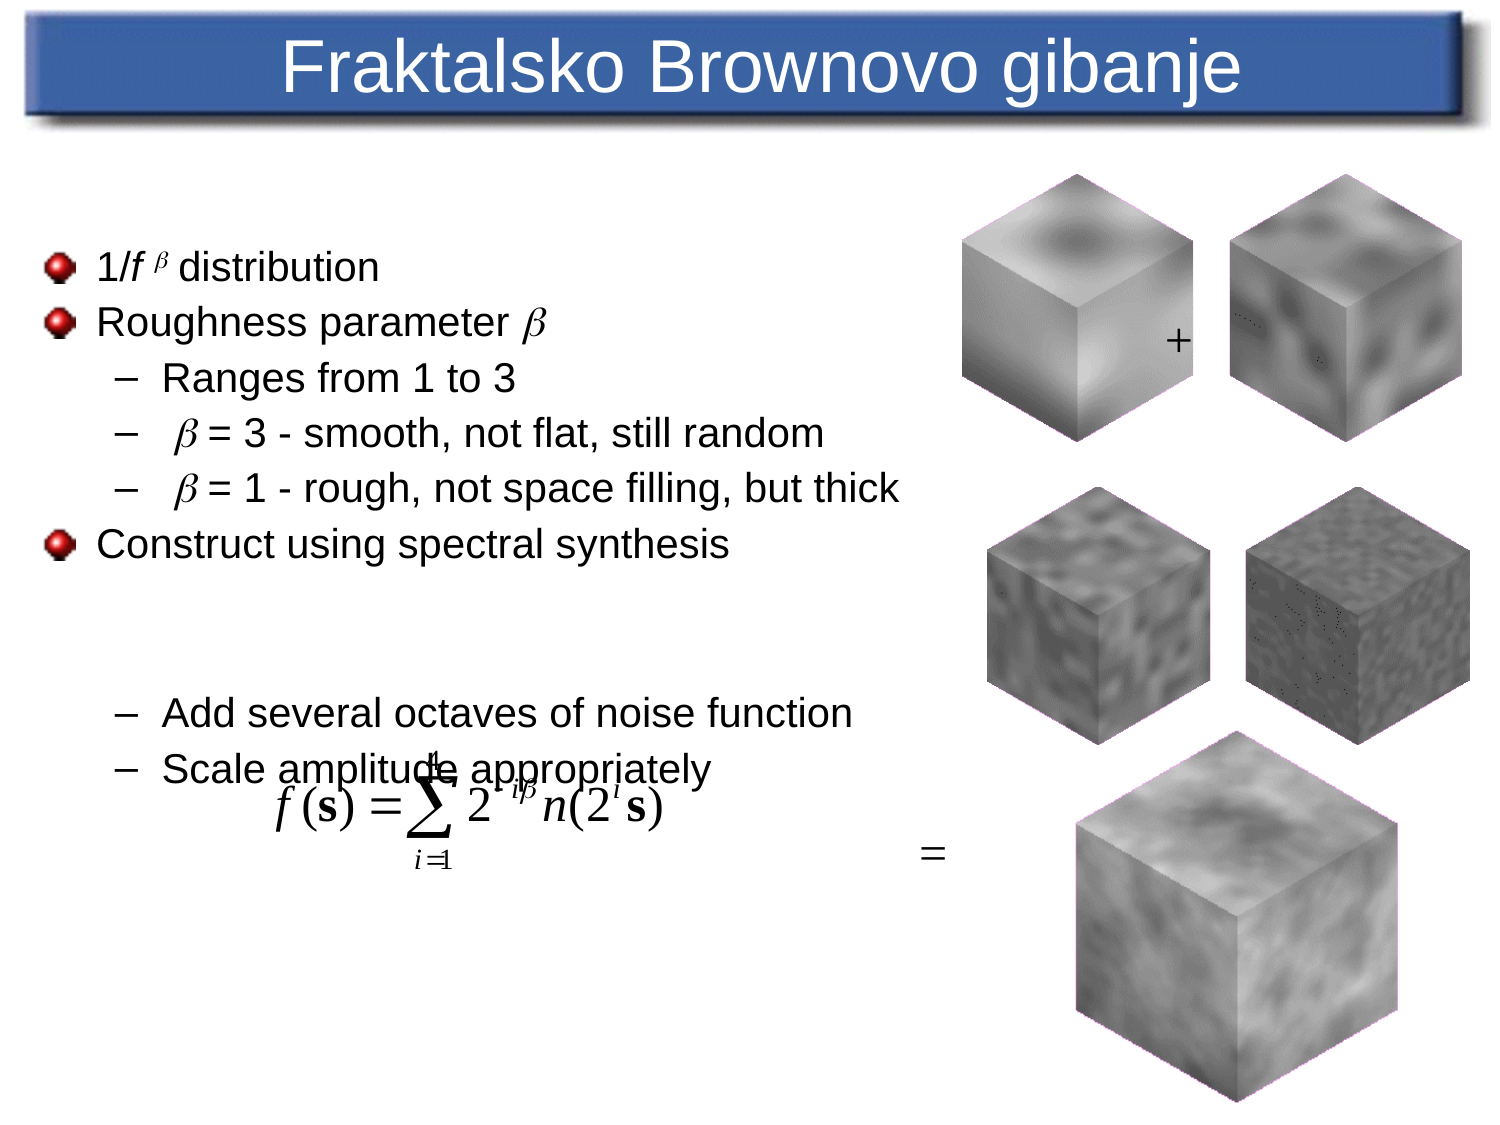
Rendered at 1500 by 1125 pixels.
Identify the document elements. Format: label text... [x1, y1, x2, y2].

text_box = [904, 812, 963, 888]
picture [23, 8, 1491, 135]
picture [962, 173, 1463, 443]
title Fraktalsko Brownovo gibanje [24, 0, 1500, 126]
picture [987, 487, 1471, 1104]
list 1/f  distribution Roughness parameter  Ranges from 1 to 3  = 3 - smooth, not flat, still random  = 1 - rough, not space filling, but thick Construct using spectral synthesis Add several octaves of noise function Scale amplitude appropriately [24, 237, 1013, 1000]
text_box + [1150, 299, 1209, 376]
chart [258, 737, 671, 881]
